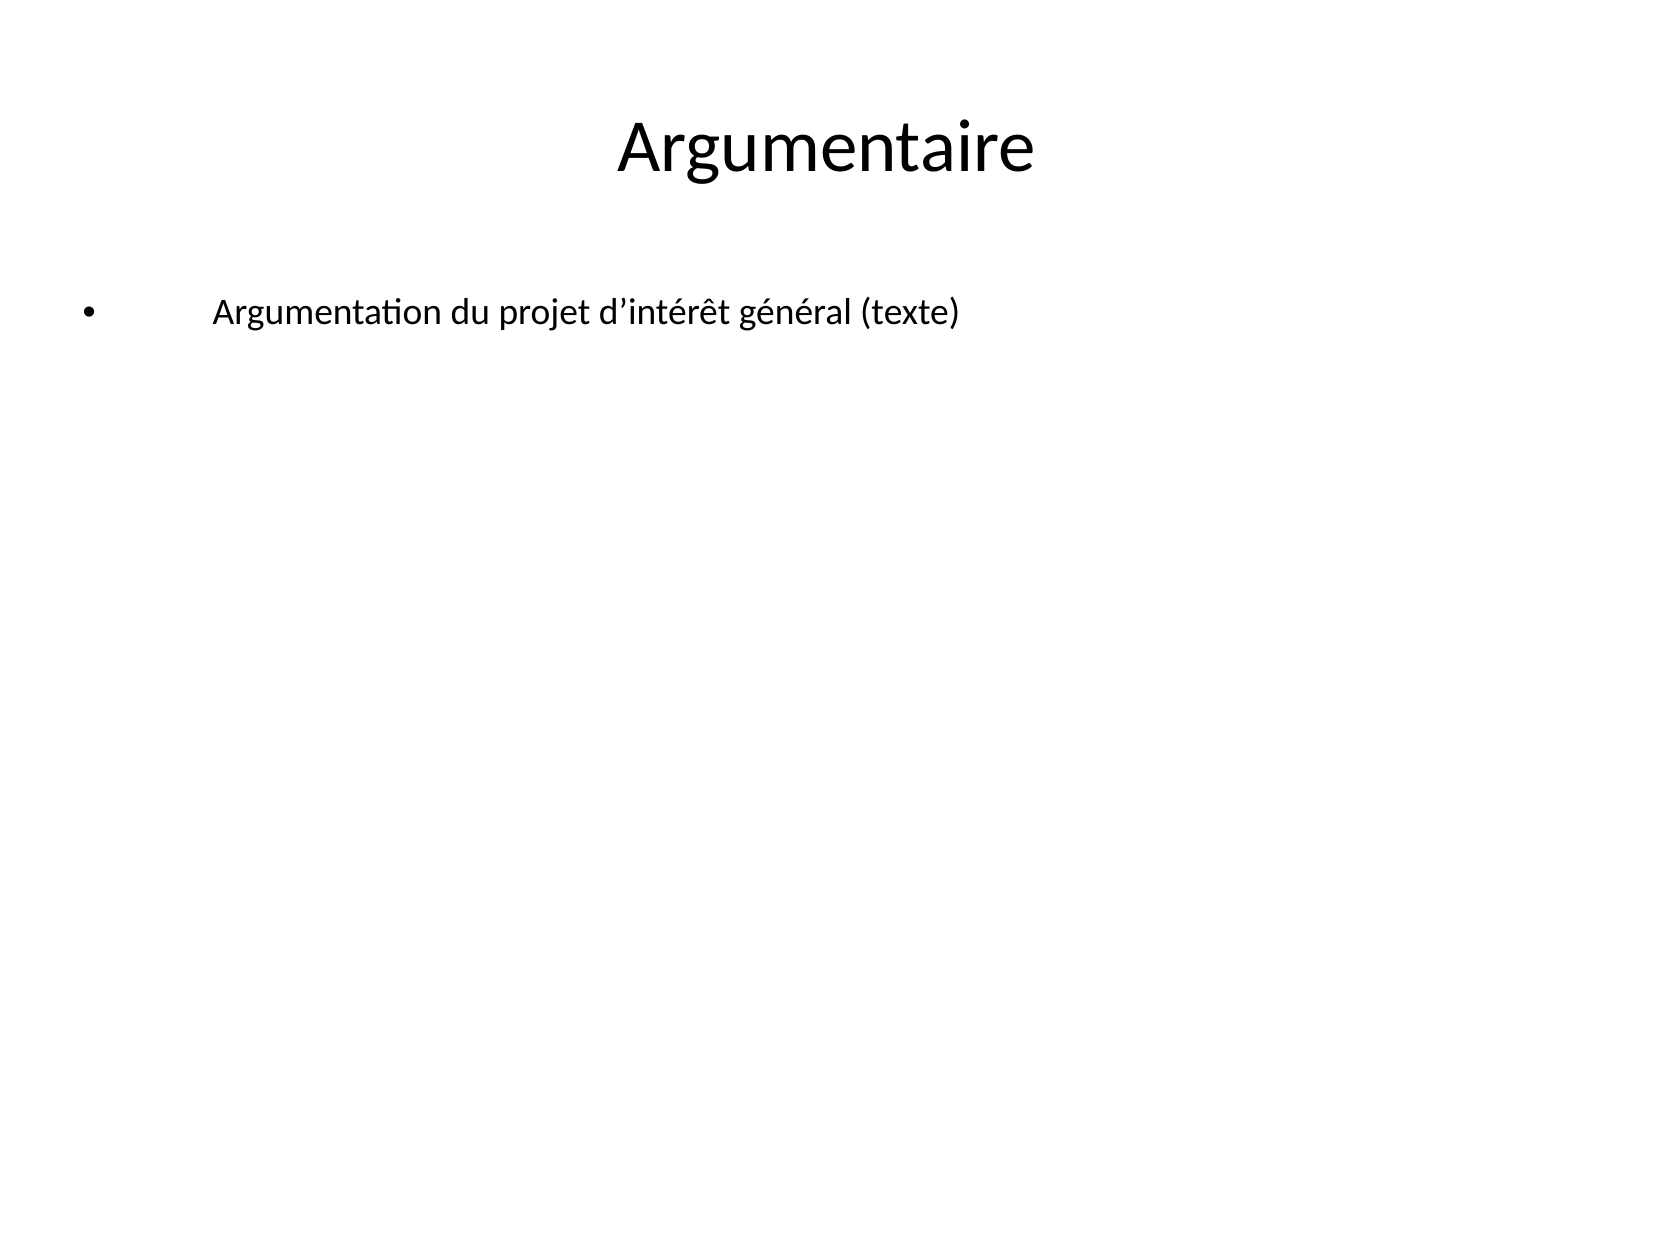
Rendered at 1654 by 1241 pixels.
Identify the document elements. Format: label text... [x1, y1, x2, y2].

list • Argumentation du projet d’intérêt général (texte) [82, 290, 1571, 1010]
title Argumentaire [82, 49, 1571, 257]
